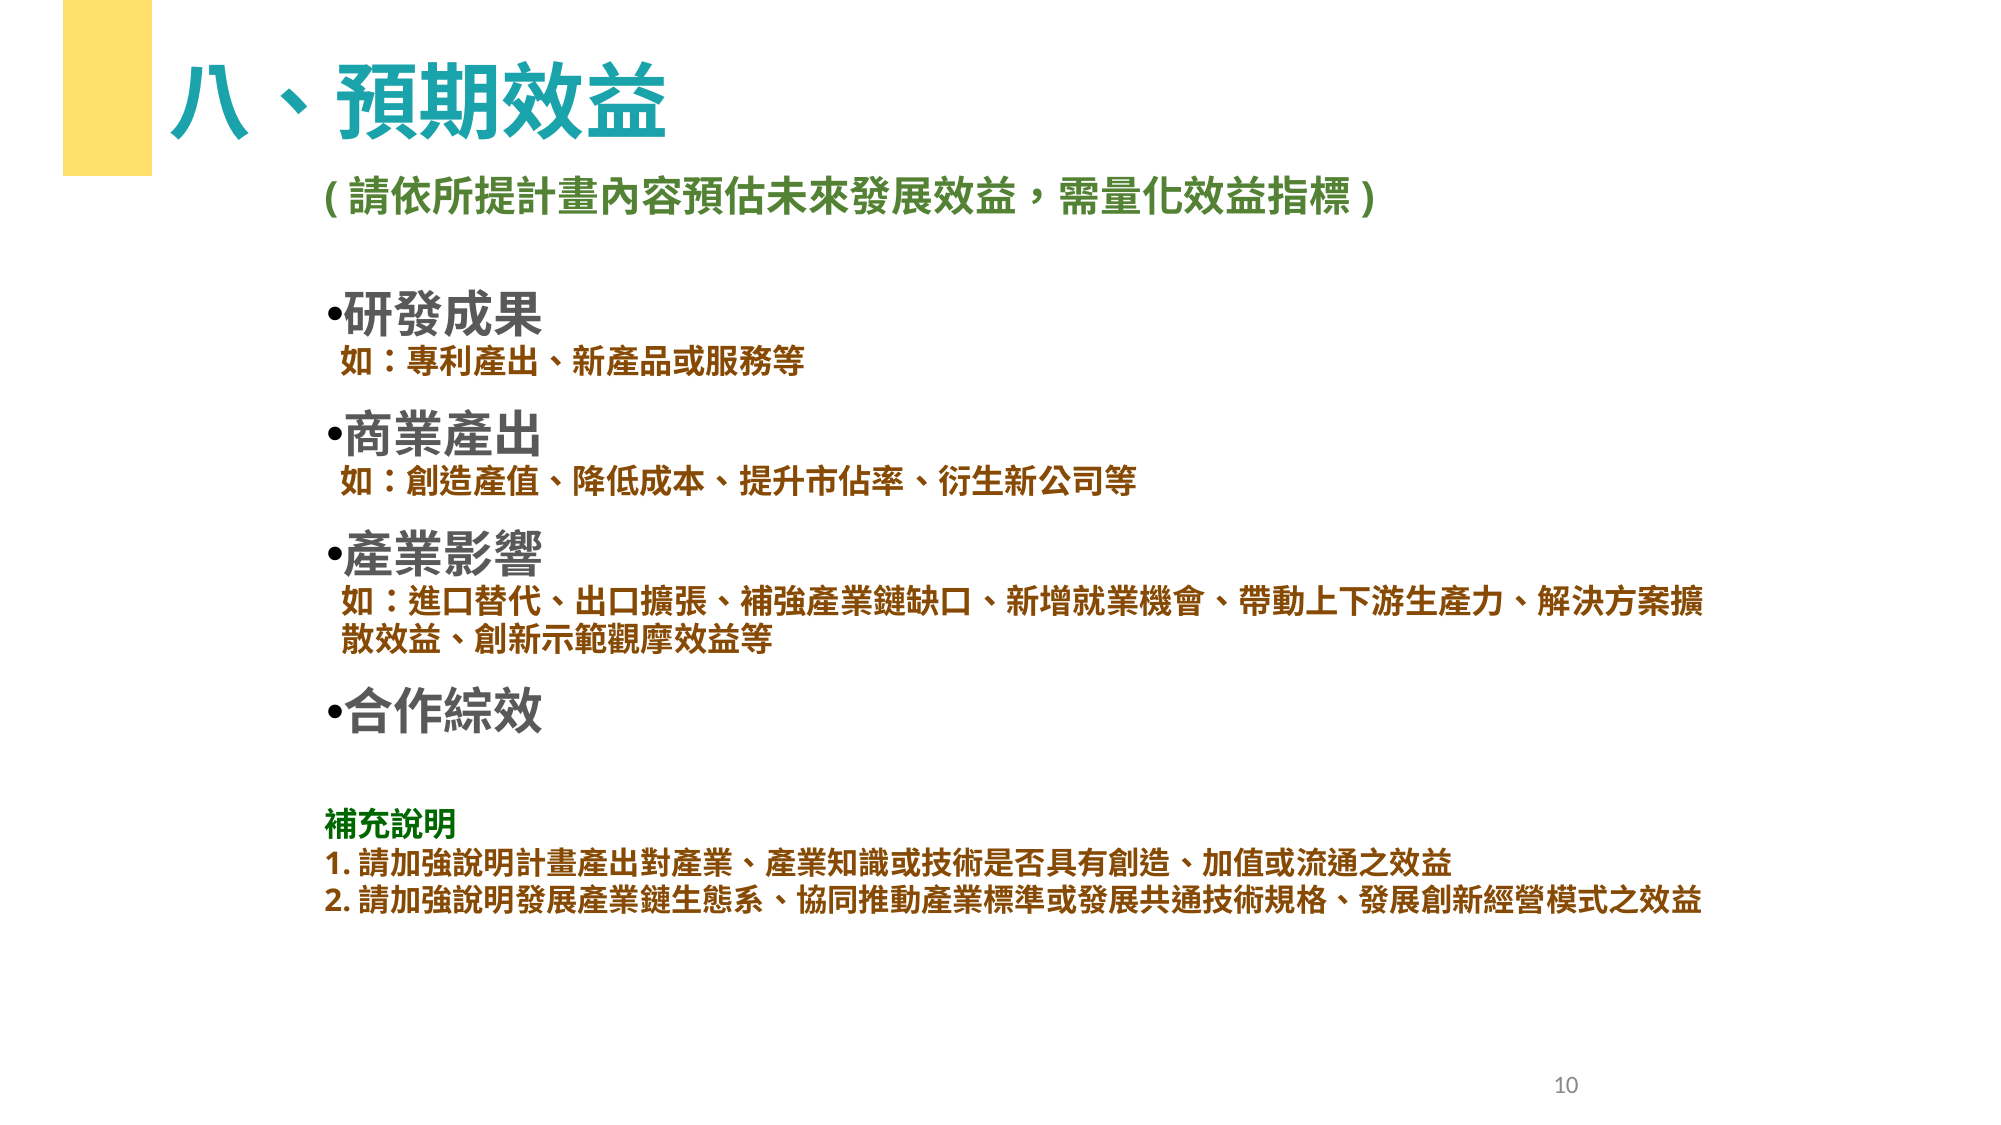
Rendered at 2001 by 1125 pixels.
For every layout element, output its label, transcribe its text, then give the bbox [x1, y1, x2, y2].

text_box 10 [1538, 1053, 1989, 1114]
text_box [63, 0, 152, 176]
text_box (請依所提計畫內容預估未來發展效益，需量化效益指標) [309, 162, 1390, 227]
text_box 研發成果 如：專利產出、新產品或服務等 商業產出 如：創造產值、降低成本、提升市佔率、衍生新公司等 產業影響 如：進口替代、出口擴張、補強產業鏈缺口、新增就業機會、帶動上下游生產力、解決方案擴散效益、創新示範觀摩效益等 合作綜效 [309, 278, 1744, 750]
text_box 八、預期效益 [154, 41, 1379, 230]
text_box 補充說明 1.請加強說明計畫產出對產業、產業知識或技術是否具有創造、加值或流通之效益 2.請加強說明發展產業鏈生態系、協同推動產業標準或發展共通技術規格、發展創新經營模式之效益 [309, 796, 1760, 1001]
